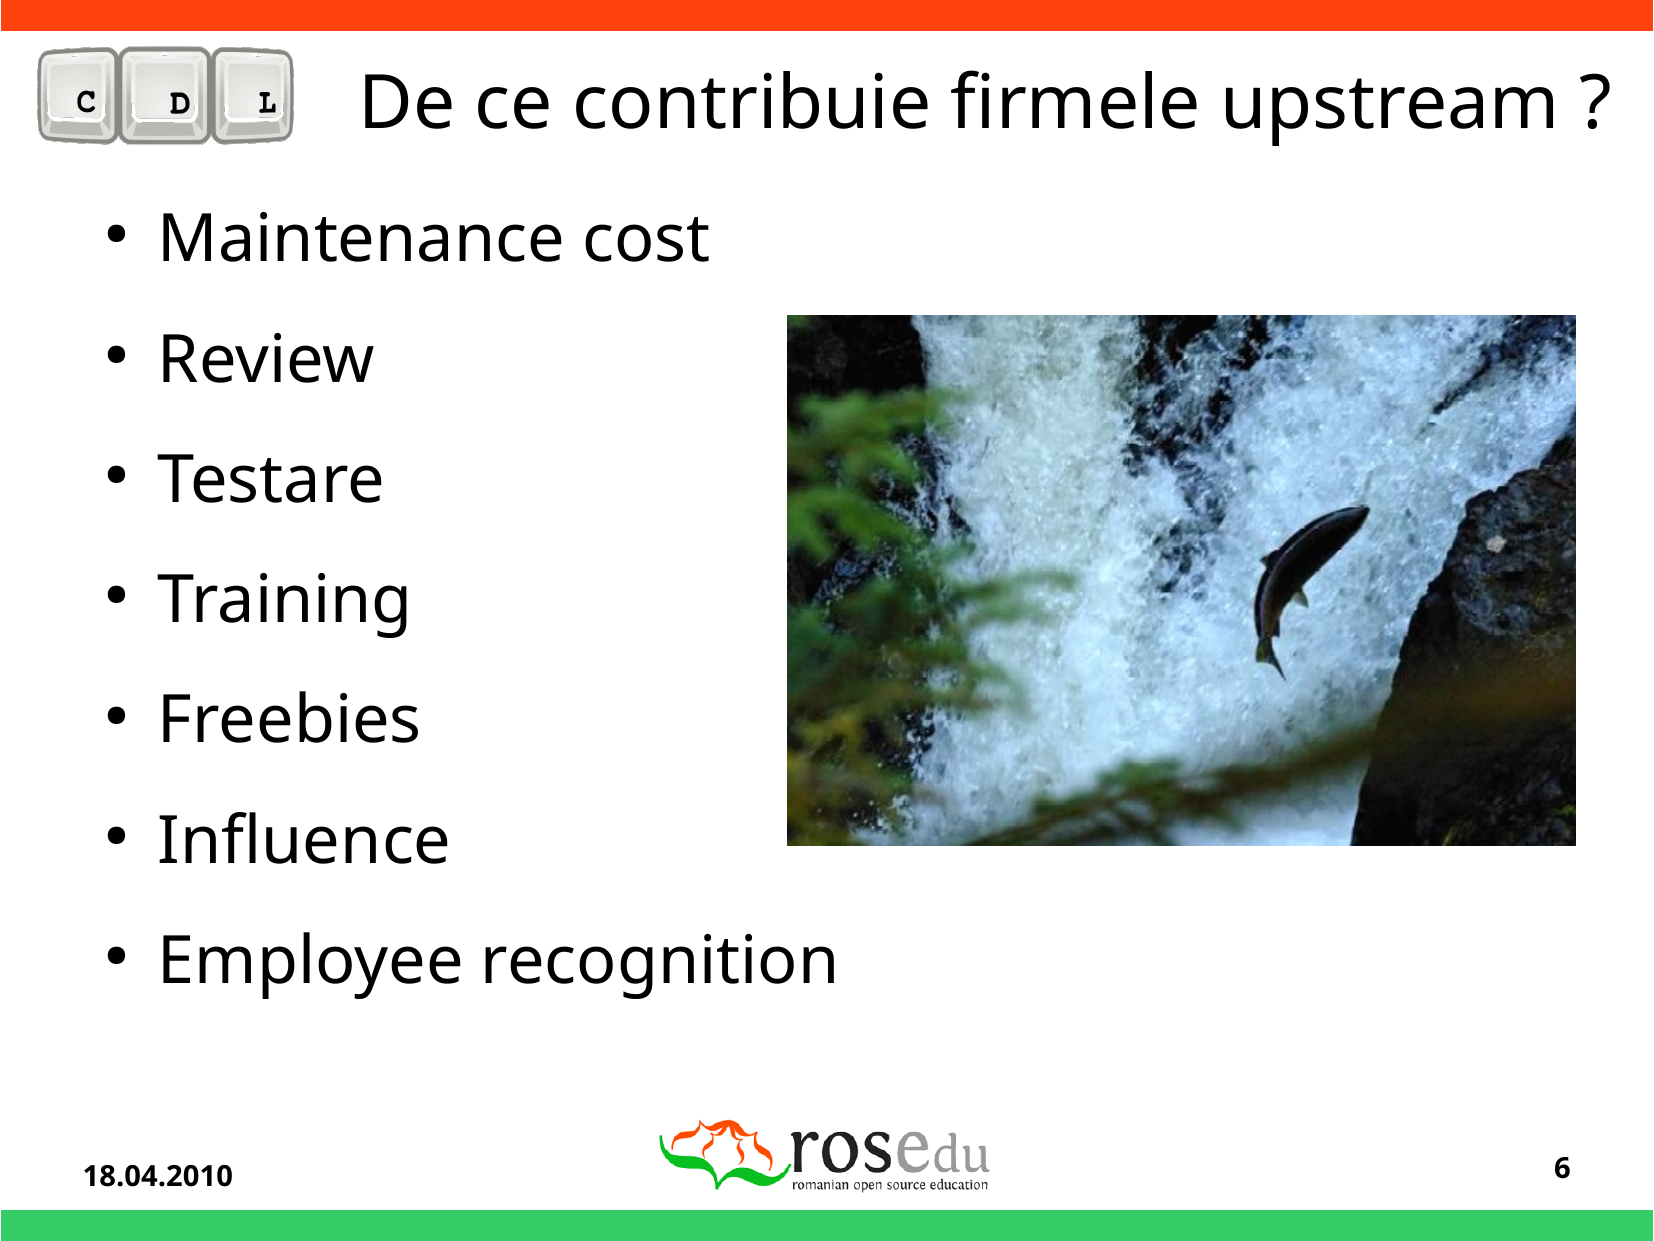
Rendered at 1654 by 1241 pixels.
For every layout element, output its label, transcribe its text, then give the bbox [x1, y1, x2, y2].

picture [656, 1104, 1005, 1209]
title De ce contribuie firmele upstream ? [300, 55, 1613, 143]
picture [787, 315, 1576, 846]
list Maintenance cost Review Testare Training Freebies Influence Employee recognition [86, 187, 1576, 1007]
picture [37, 46, 294, 145]
